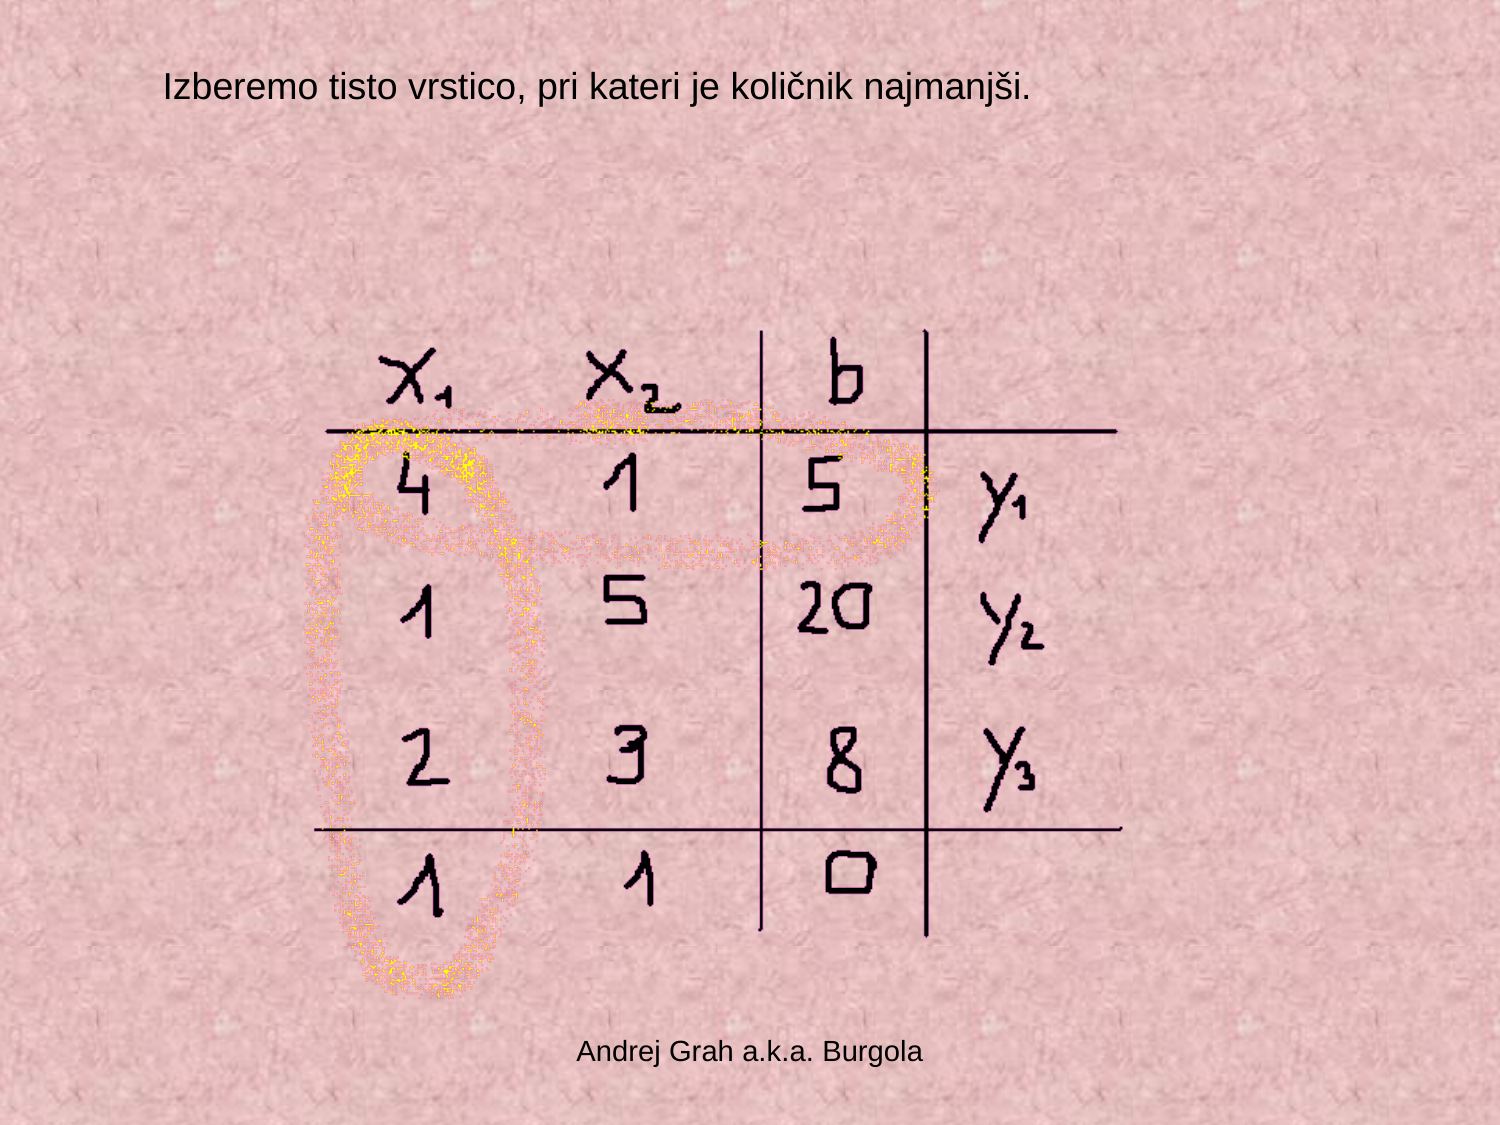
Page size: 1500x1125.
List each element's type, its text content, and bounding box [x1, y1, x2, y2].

text_box Andrej Grah a.k.a. Burgola [512, 1024, 988, 1103]
text_box Izberemo tisto vrstico, pri kateri je količnik najmanjši. [147, 54, 1270, 116]
picture [0, 0, 1500, 1125]
